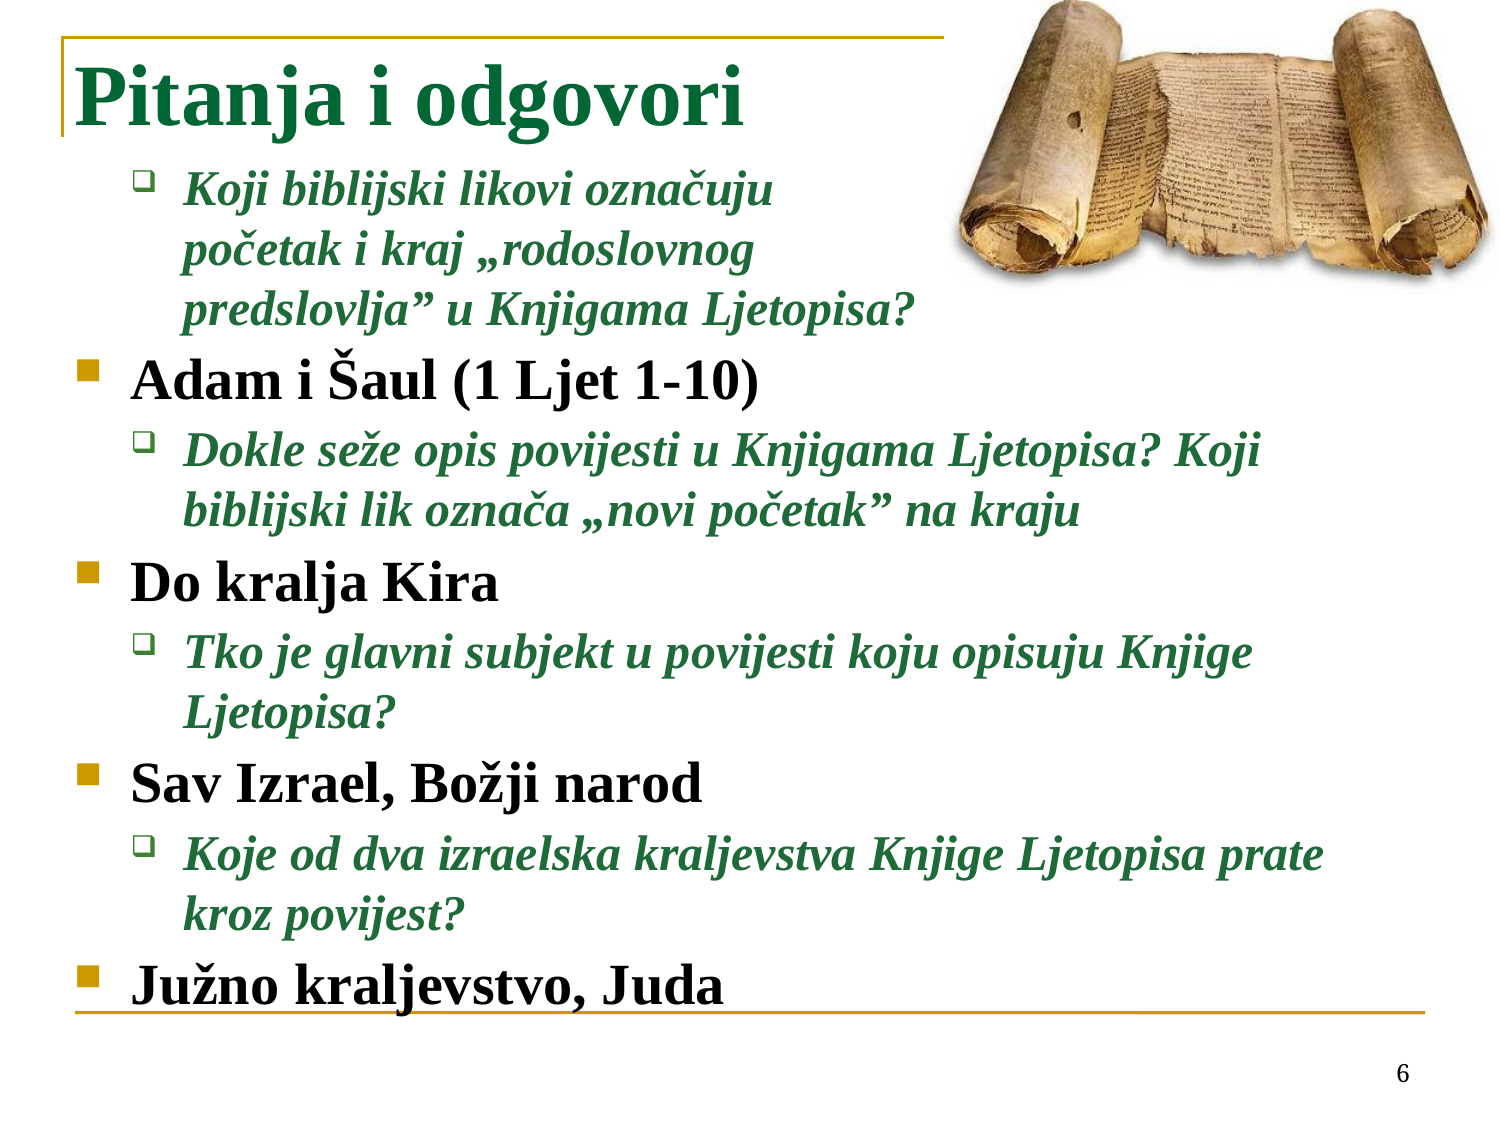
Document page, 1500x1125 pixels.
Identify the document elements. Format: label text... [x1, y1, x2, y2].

picture [944, 0, 1500, 294]
text_box Koji biblijski likovi označuju početak i kraj „rodoslovnog predslovlja” u Knjigama Ljetopisa? Adam i Šaul (1 Ljet 1-10) Dokle seže opis povijesti u Knjigama Ljetopisa? Koji biblijski lik označa „novi početak” na kraju Do kralja Kira Tko je glavni subjekt u povijesti koju opisuju Knjige Ljetopisa? Sav Izrael, Božji narod Koje od dva izraelska kraljevstva Knjige Ljetopisa prate kroz povijest? Južno kraljevstvo, Juda [59, 147, 1410, 1004]
text_box <number> [1074, 1024, 1426, 1100]
text_box Pitanja i odgovori [59, 30, 944, 147]
